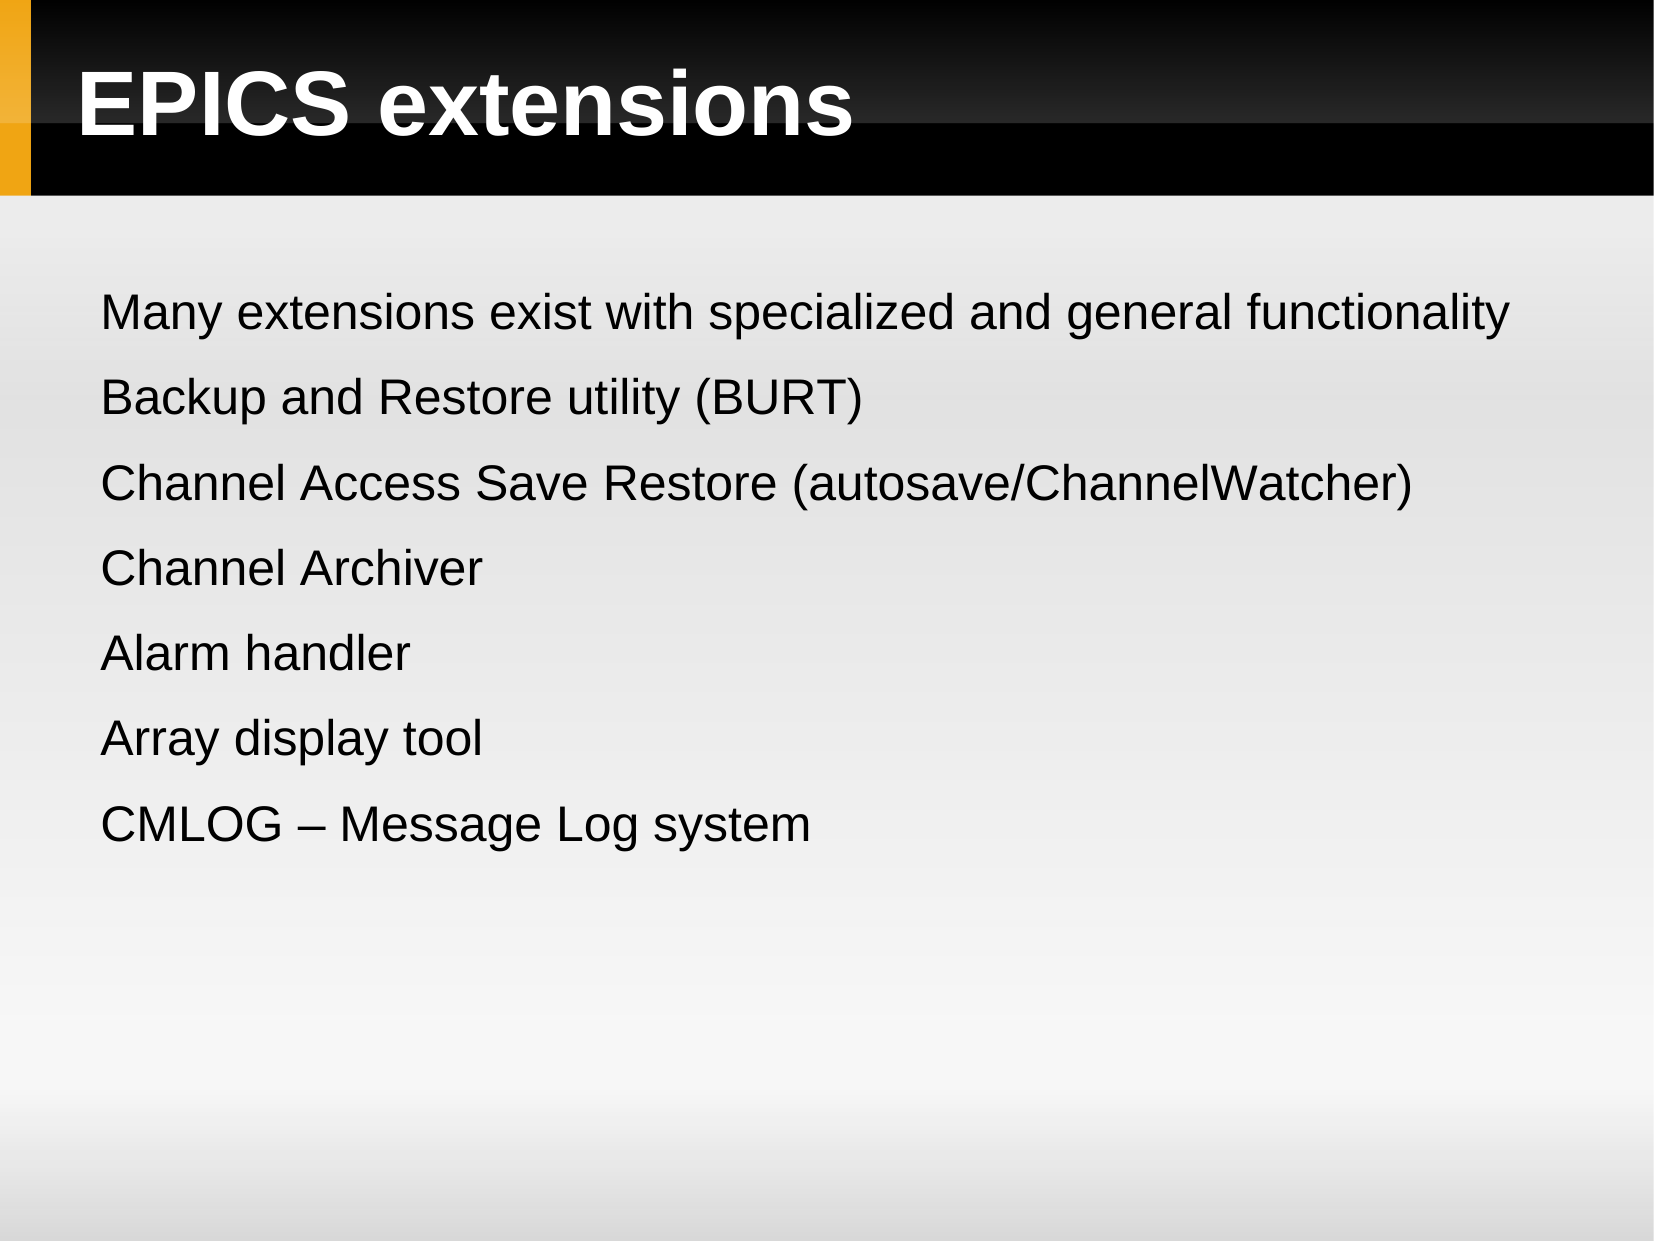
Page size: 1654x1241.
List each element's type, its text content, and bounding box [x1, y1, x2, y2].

picture [0, 0, 1654, 1241]
title EPICS extensions [76, 7, 1565, 200]
list Many extensions exist with specialized and general functionality Backup and Restore utility (BURT) Channel Access Save Restore (autosave/ChannelWatcher) Channel Archiver Alarm handler Array display tool CMLOG – Message Log system [82, 284, 1571, 1088]
